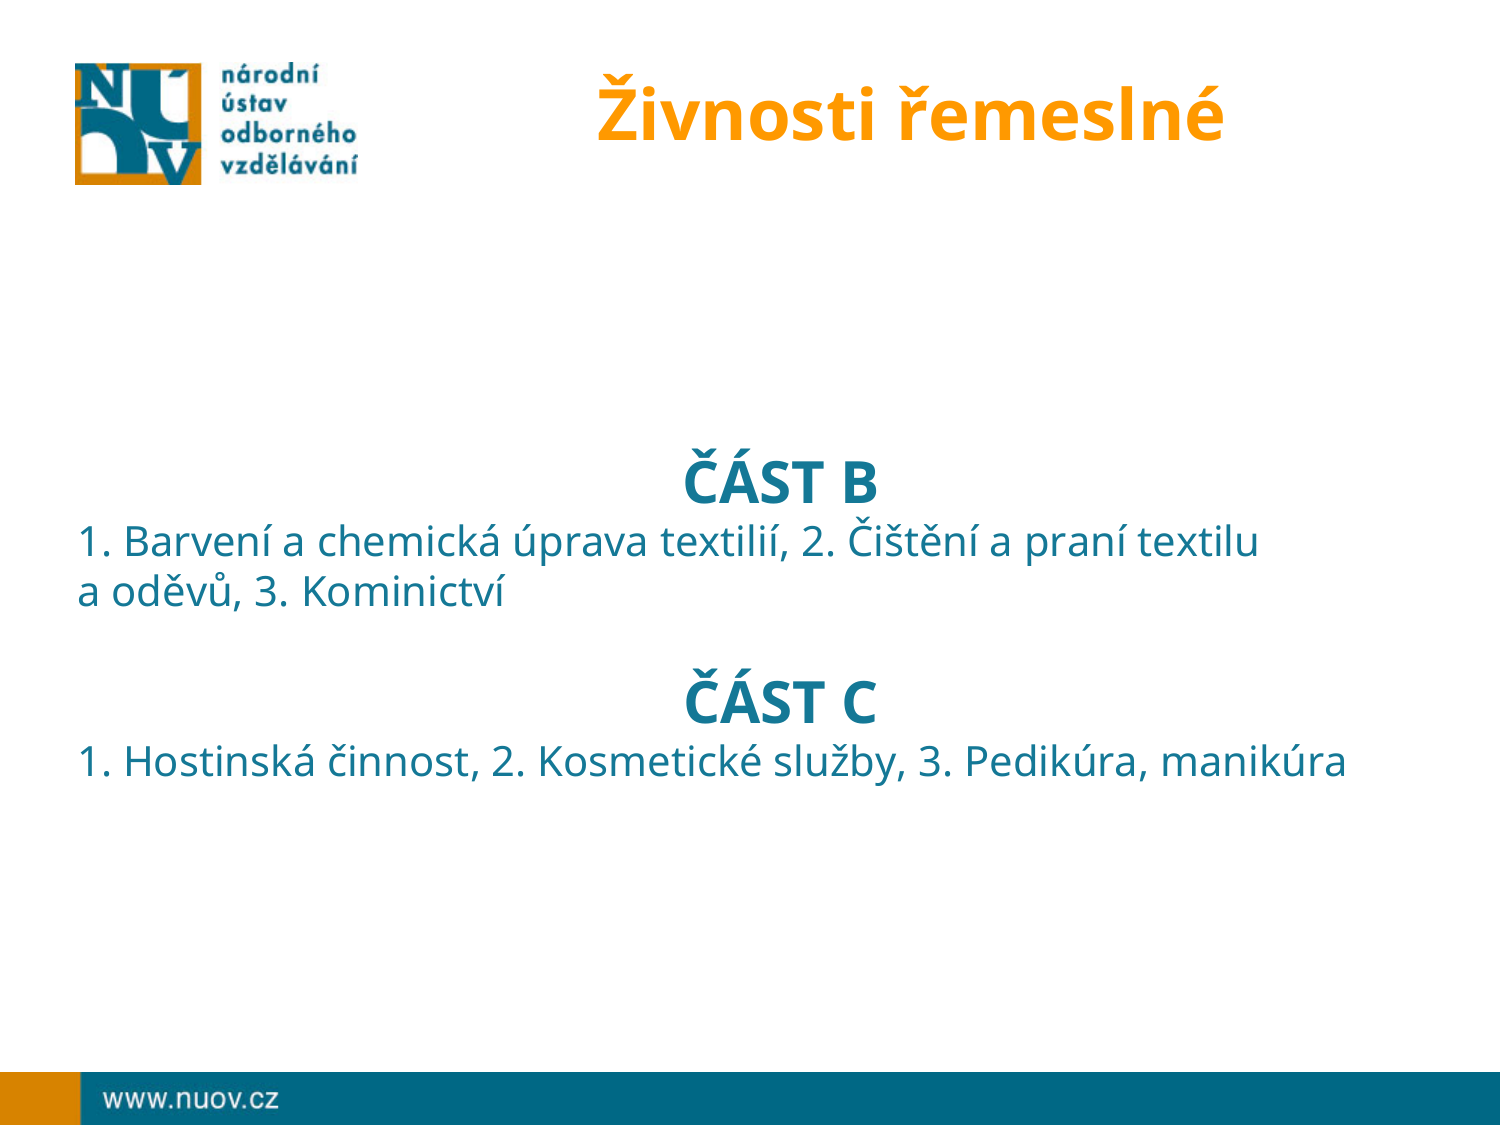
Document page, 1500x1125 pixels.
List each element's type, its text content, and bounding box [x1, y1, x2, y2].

text_box [0, 1072, 1500, 1125]
text_box [75, 62, 358, 185]
text_box ČÁST B Barvení a chemická úprava textilií, 2. Čištění a praní textilu a oděvů, 3. Kominictví ČÁST C Hostinská činnost, 2. Kosmetické služby, 3. Pedikúra, manikúra [62, 437, 1500, 793]
title Živnosti řemeslné [399, 37, 1425, 188]
